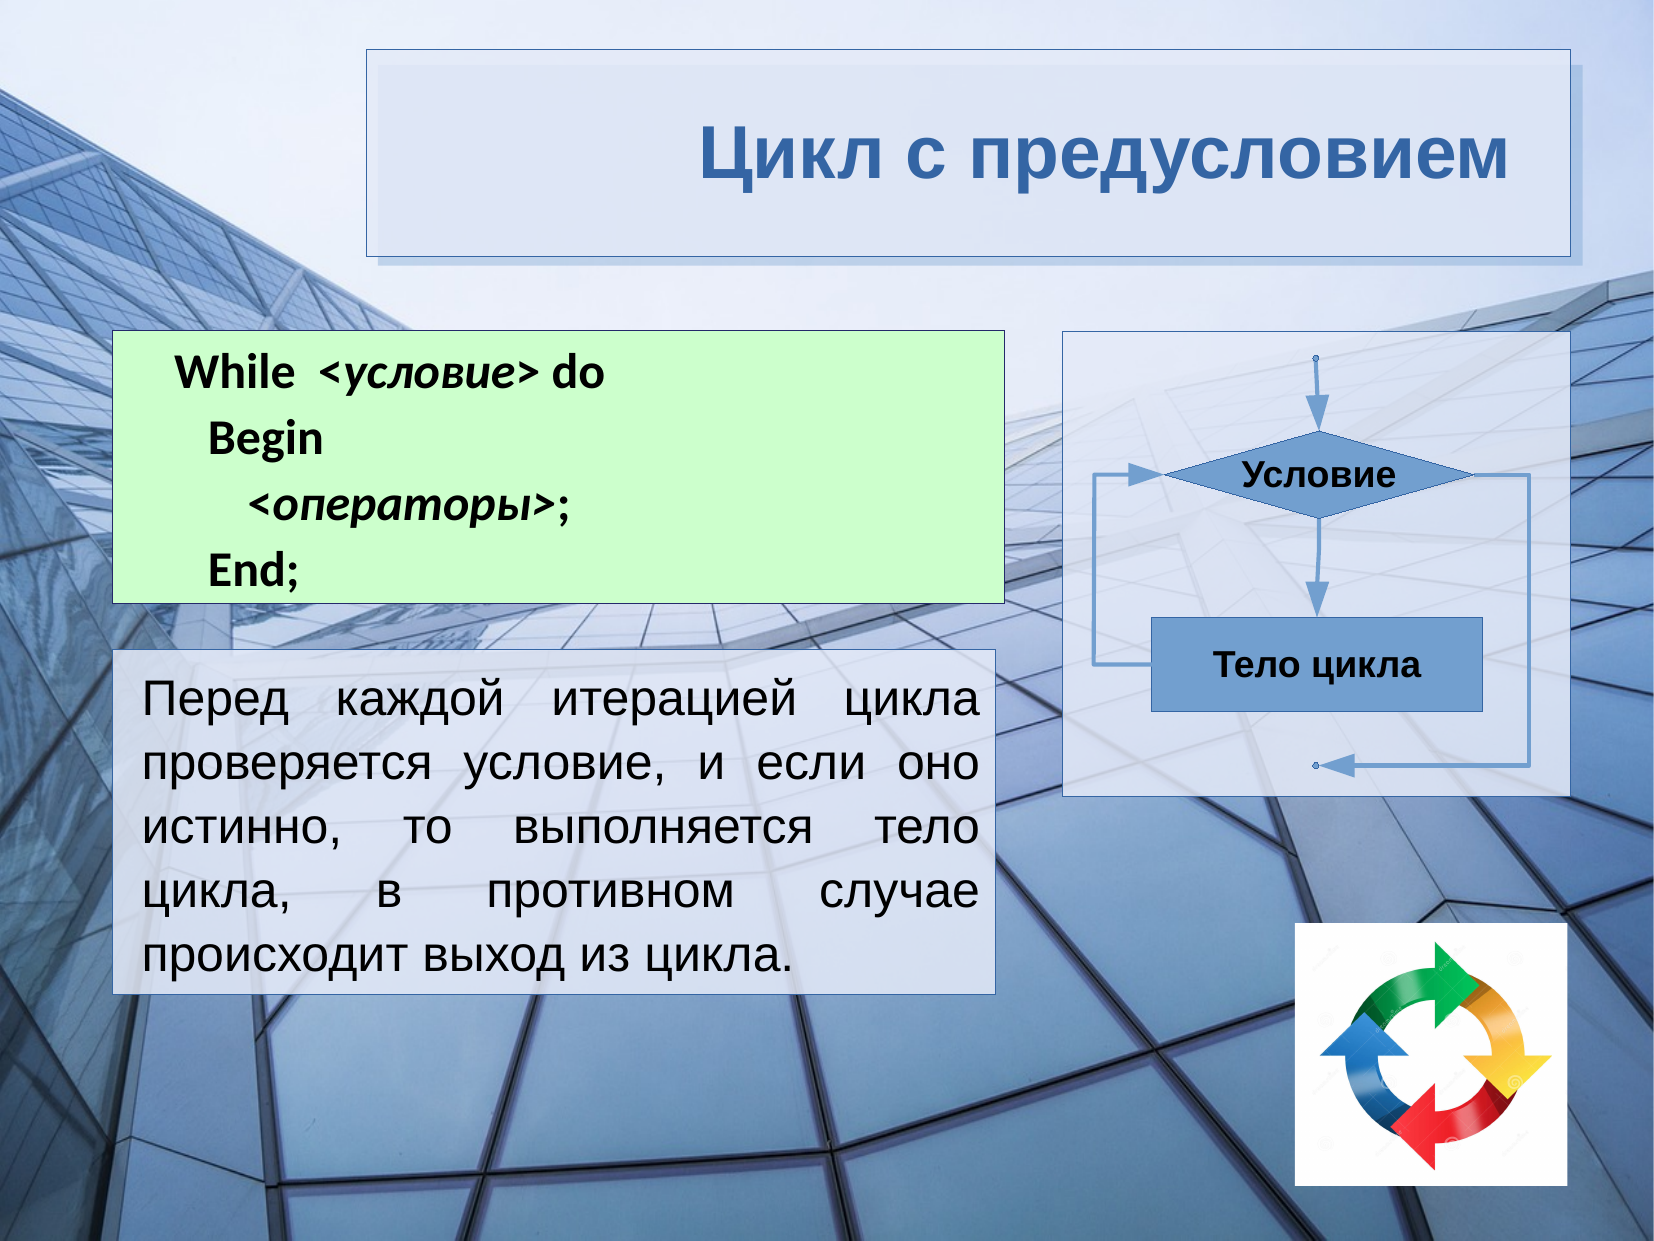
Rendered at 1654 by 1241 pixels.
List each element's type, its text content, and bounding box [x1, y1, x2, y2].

picture [0, 0, 1654, 1241]
text_box Перед каждой итерацией цикла проверяется условие, и если оно истинно, то выполняется тело цикла, в противном случае происходит выход из цикла. [112, 649, 996, 995]
text_box [1062, 331, 1571, 797]
text_box Тело цикла [1151, 617, 1483, 712]
text_box Условие [1164, 430, 1475, 519]
title Цикл с предусловием [366, 49, 1571, 257]
text_box [377, 64, 1583, 266]
text_box While <условие> do Begin <операторы>; End; [112, 330, 1005, 604]
